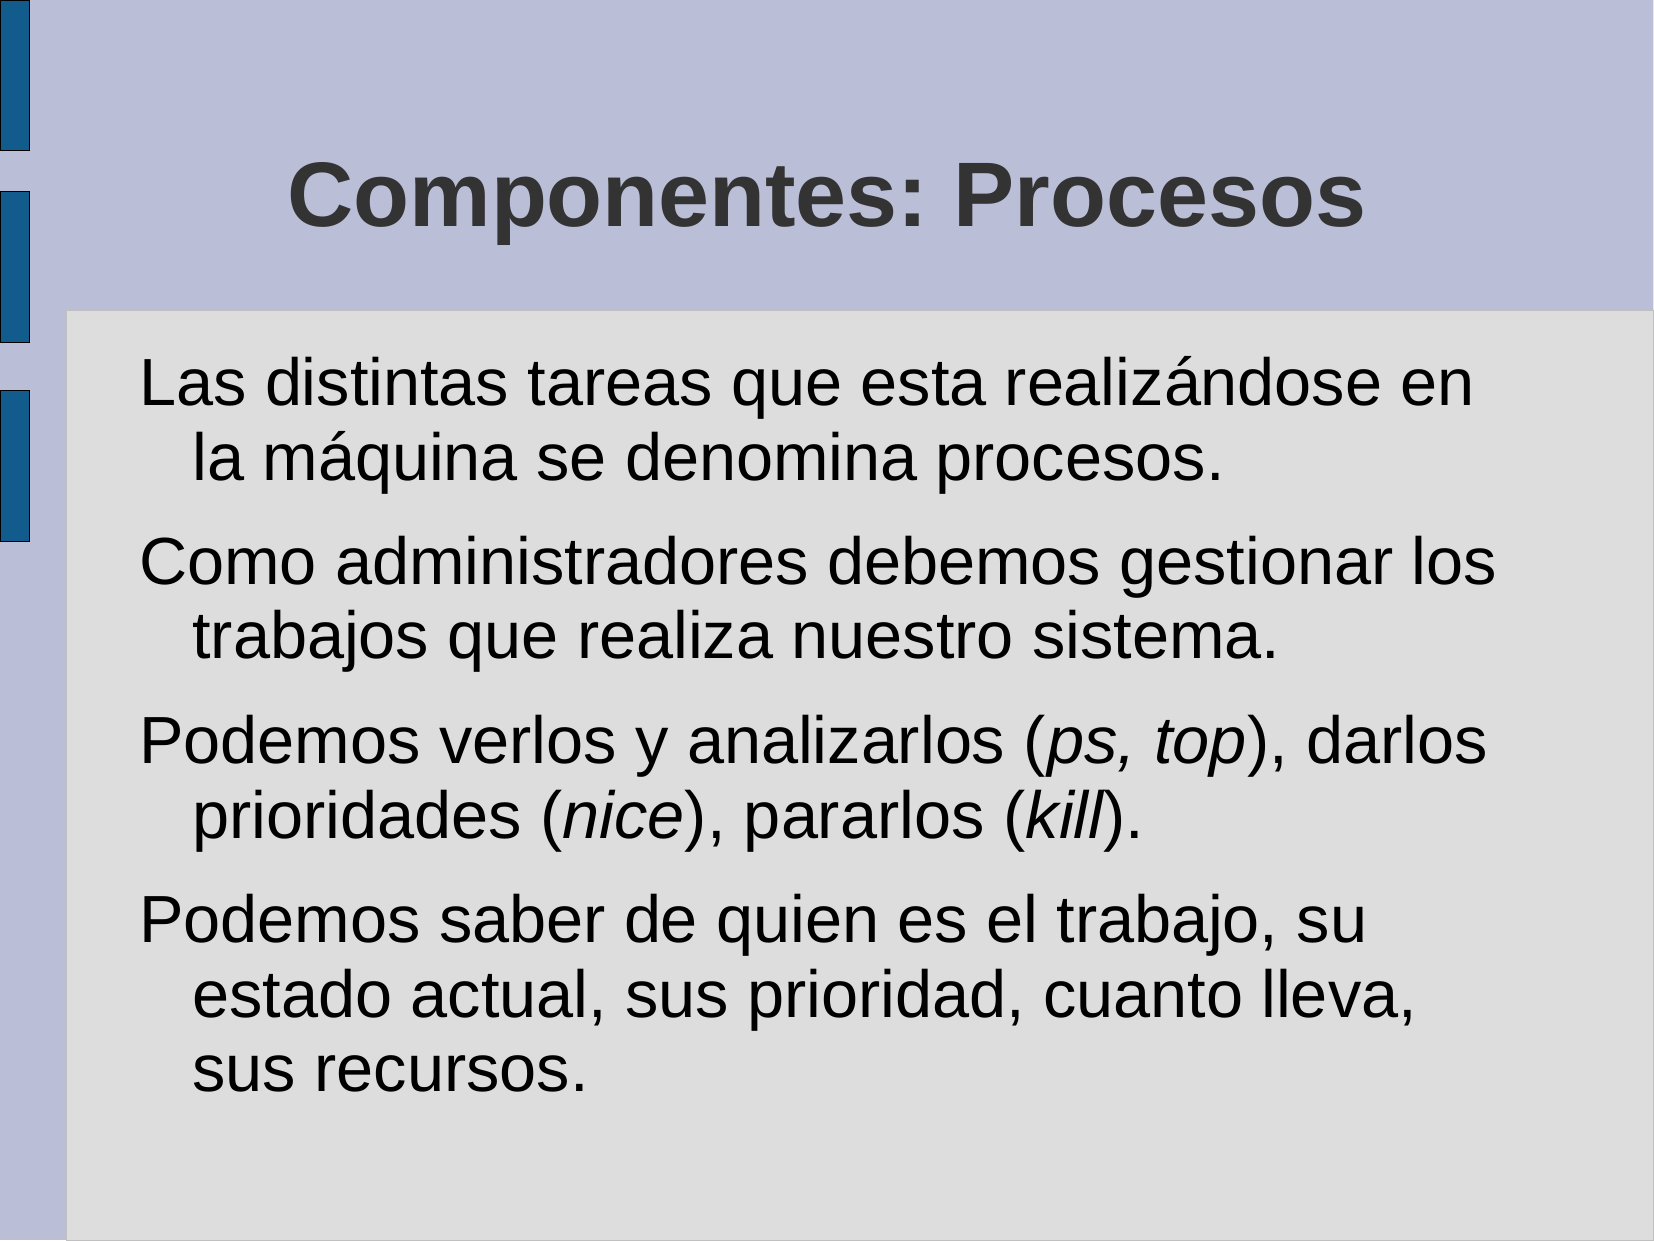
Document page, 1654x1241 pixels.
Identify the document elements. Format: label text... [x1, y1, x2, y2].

list Las distintas tareas que esta realizándose en la máquina se denomina procesos. Como administradores debemos gestionar los trabajos que realiza nuestro sistema. Podemos verlos y analizarlos (ps, top), darlos prioridades (nice), pararlos (kill). Podemos saber de quien es el trabajo, su estado actual, sus prioridad, cuanto lleva, sus recursos. [121, 344, 1534, 1127]
title Componentes: Procesos [121, 91, 1534, 299]
